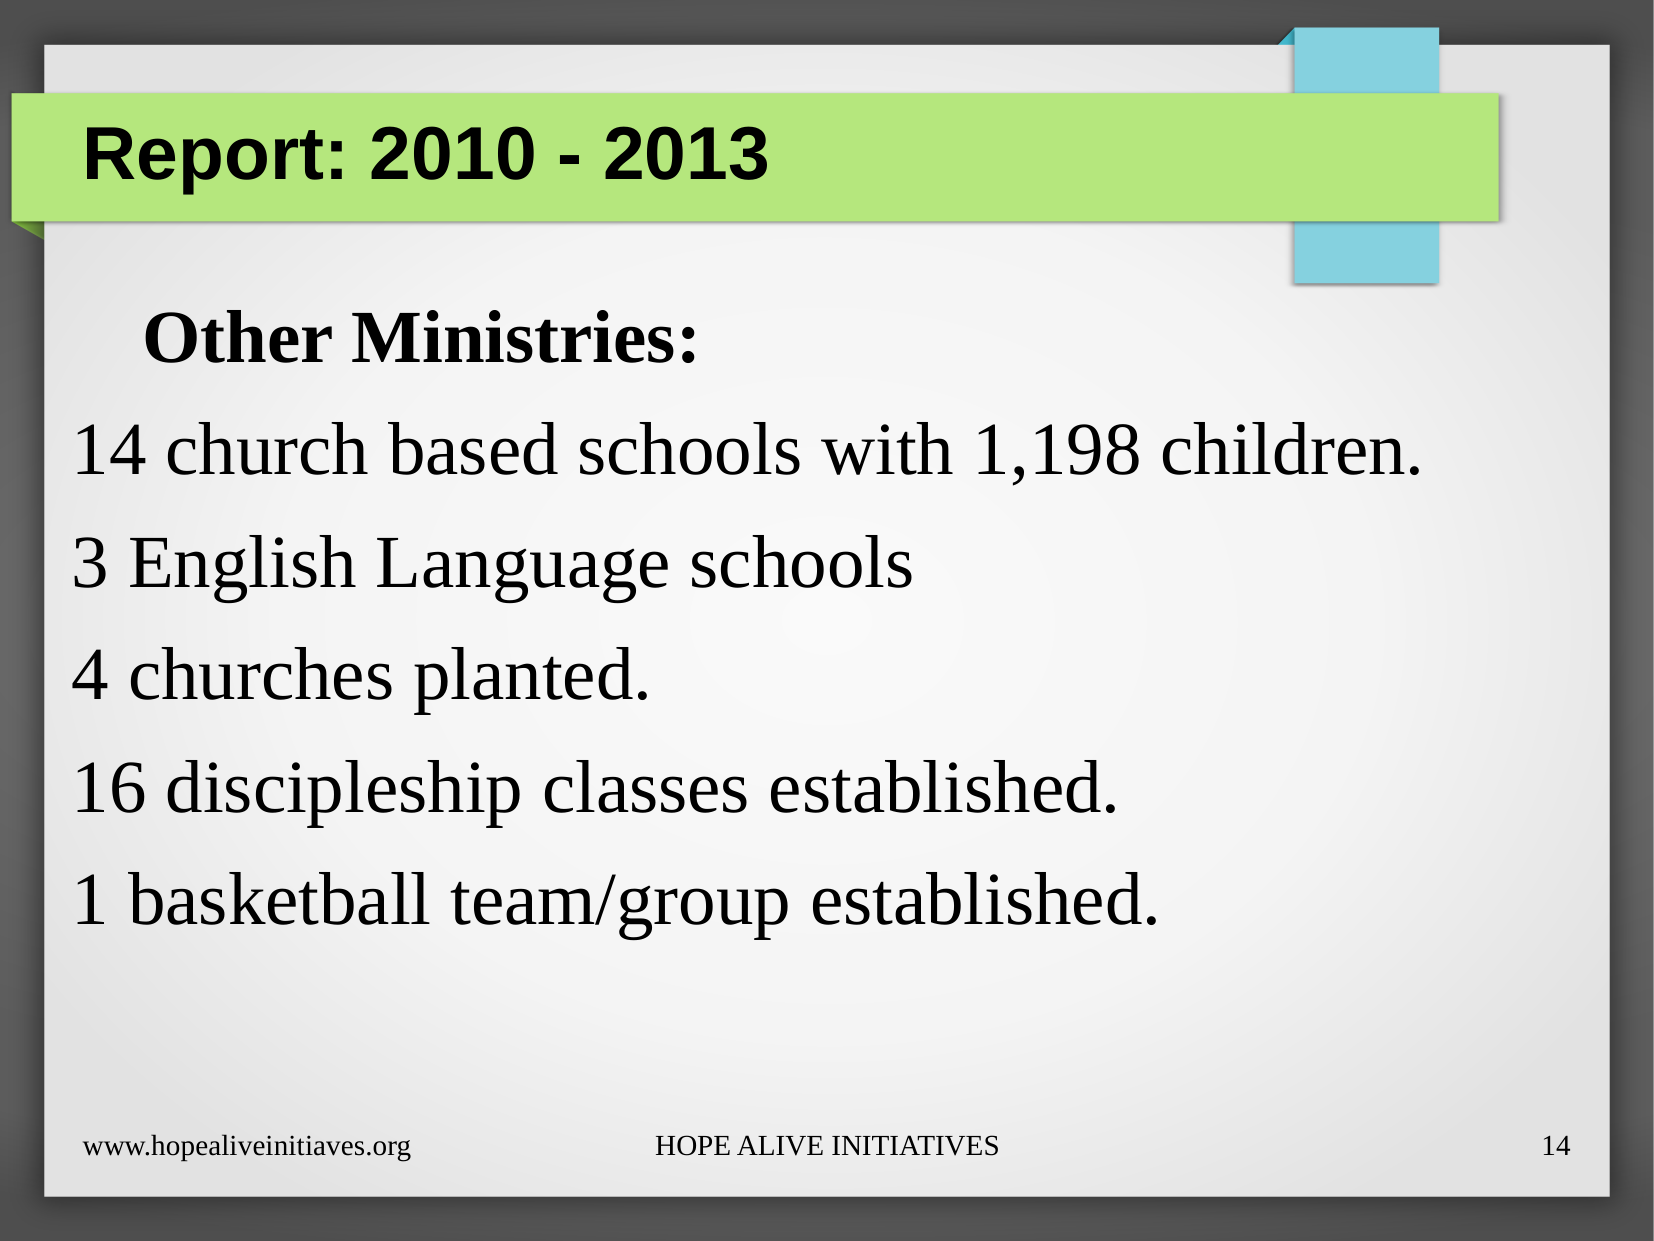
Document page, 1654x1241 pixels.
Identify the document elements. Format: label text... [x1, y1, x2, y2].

list Other Ministries: 14 church based schools with 1,198 children. 3 English Language schools 4 churches planted. 16 discipleship classes established. 1 basketball team/group established. [71, 295, 1561, 1015]
picture [0, 0, 1654, 1241]
title Report: 2010 - 2013 [82, 94, 1264, 213]
